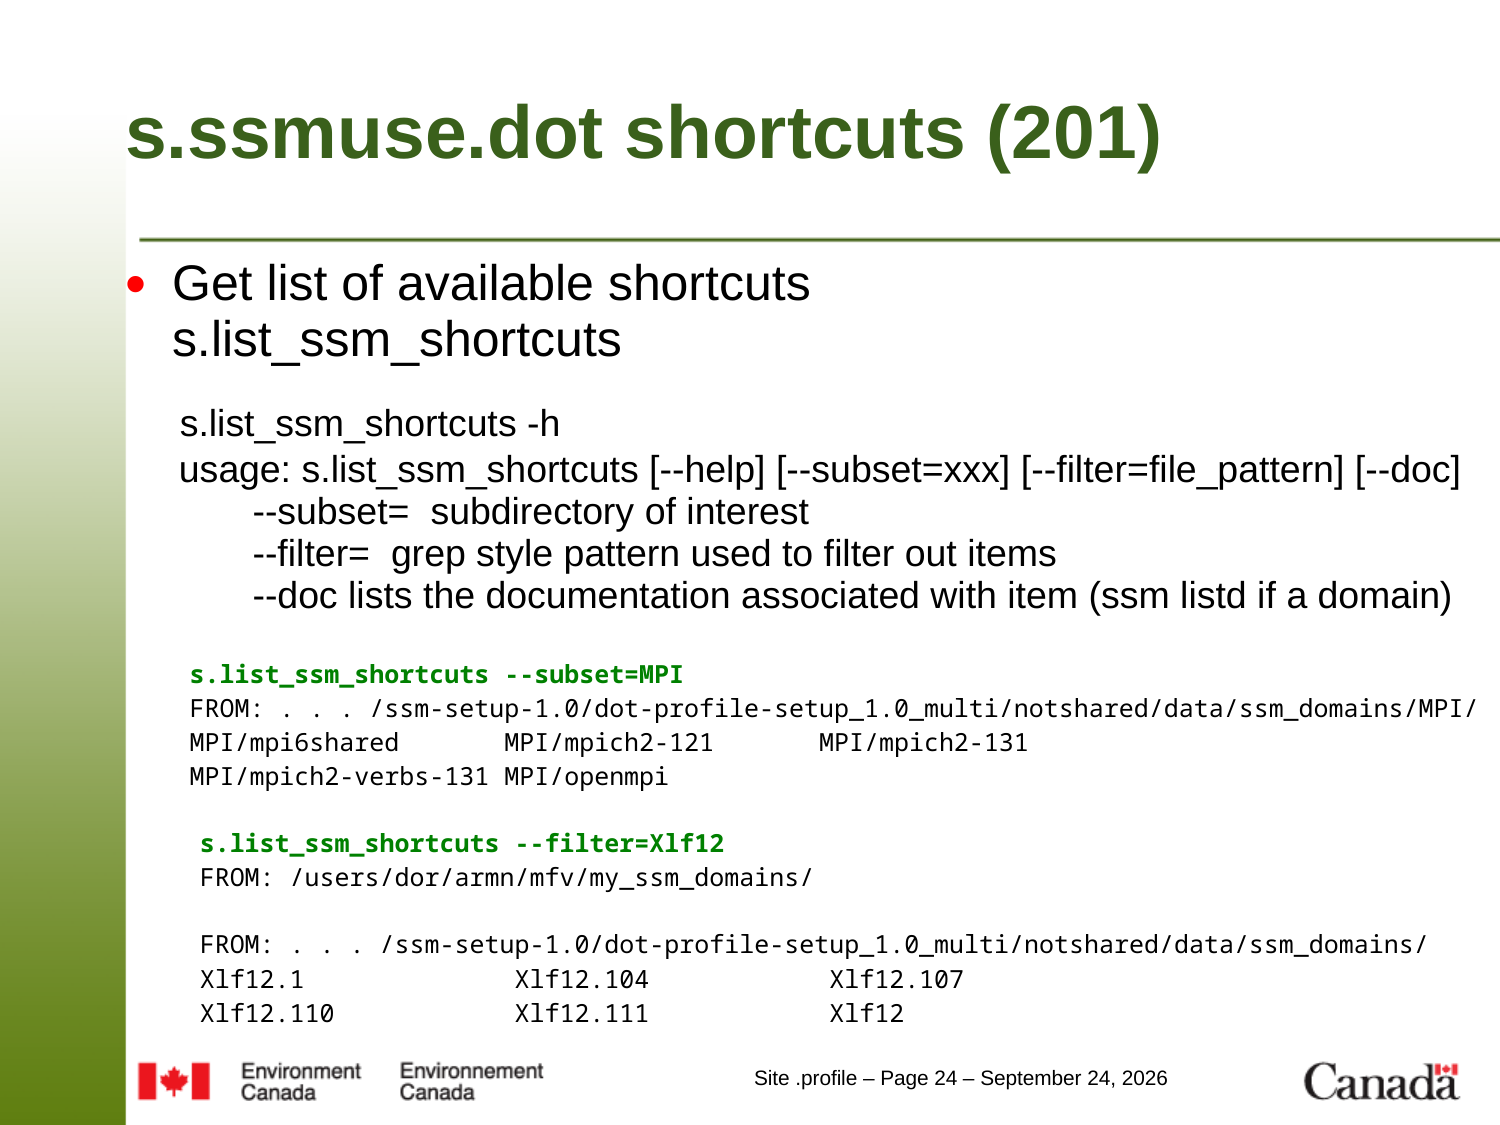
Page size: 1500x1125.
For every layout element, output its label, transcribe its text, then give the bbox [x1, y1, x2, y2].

title s.ssmuse.dot shortcuts (201) [125, 52, 1463, 213]
text_box usage: s.list_ssm_shortcuts [--help] [--subset=xxx] [--filter=file_pattern] [--doc] --subset= subdirectory of interest --filter= grep style pattern used to filter out items --doc lists the documentation associated with item (ssm listd if a domain) [164, 440, 1477, 624]
picture [0, 0, 1500, 1125]
text_box s.list_ssm_shortcuts -h [164, 395, 576, 440]
text_box s.list_ssm_shortcuts --filter=Xlf12 FROM: /users/dor/armn/mfv/my_ssm_domains/ FROM: . . . /ssm-setup-1.0/dot-profile-setup_1.0_multi/notshared/data/ssm_domains/ Xlf12.1 Xlf12.104 Xlf12.107 Xlf12.110 Xlf12.111 Xlf12 [184, 817, 1445, 1008]
list Get list of available shortcuts s.list_ssm_shortcuts [125, 255, 1463, 1009]
text_box s.list_ssm_shortcuts --subset=MPI FROM: . . . /ssm-setup-1.0/dot-profile-setup_1.0_multi/notshared/data/ssm_domains/MPI/ MPI/mpi6shared MPI/mpich2-121 MPI/mpich2-131 MPI/mpich2-verbs-131 MPI/openmpi [174, 649, 1495, 781]
